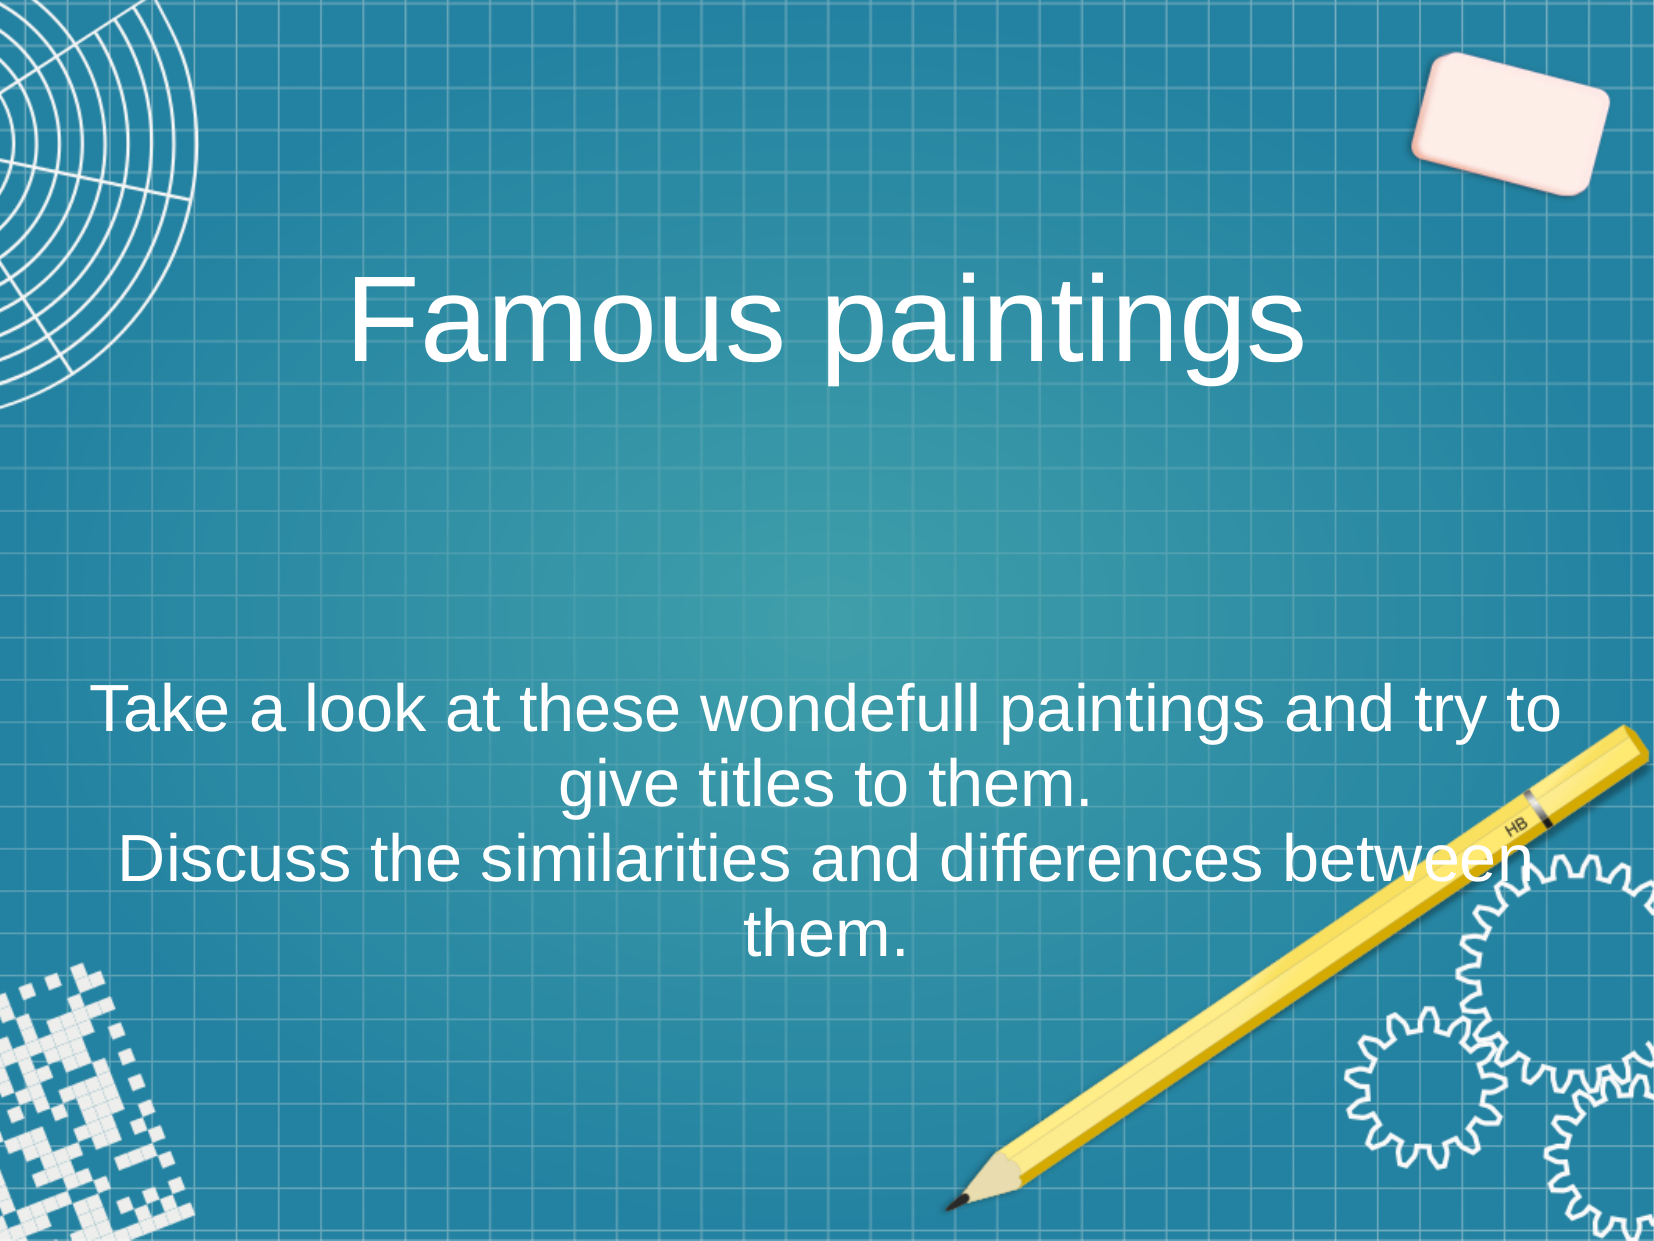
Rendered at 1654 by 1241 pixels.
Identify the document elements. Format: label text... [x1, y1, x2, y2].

subtitle Take a look at these wondefull paintings and try to give titles to them. Discuss the similarities and differences between them. [82, 519, 1571, 1123]
title Famous paintings [82, 177, 1571, 461]
picture [0, 0, 1654, 1241]
